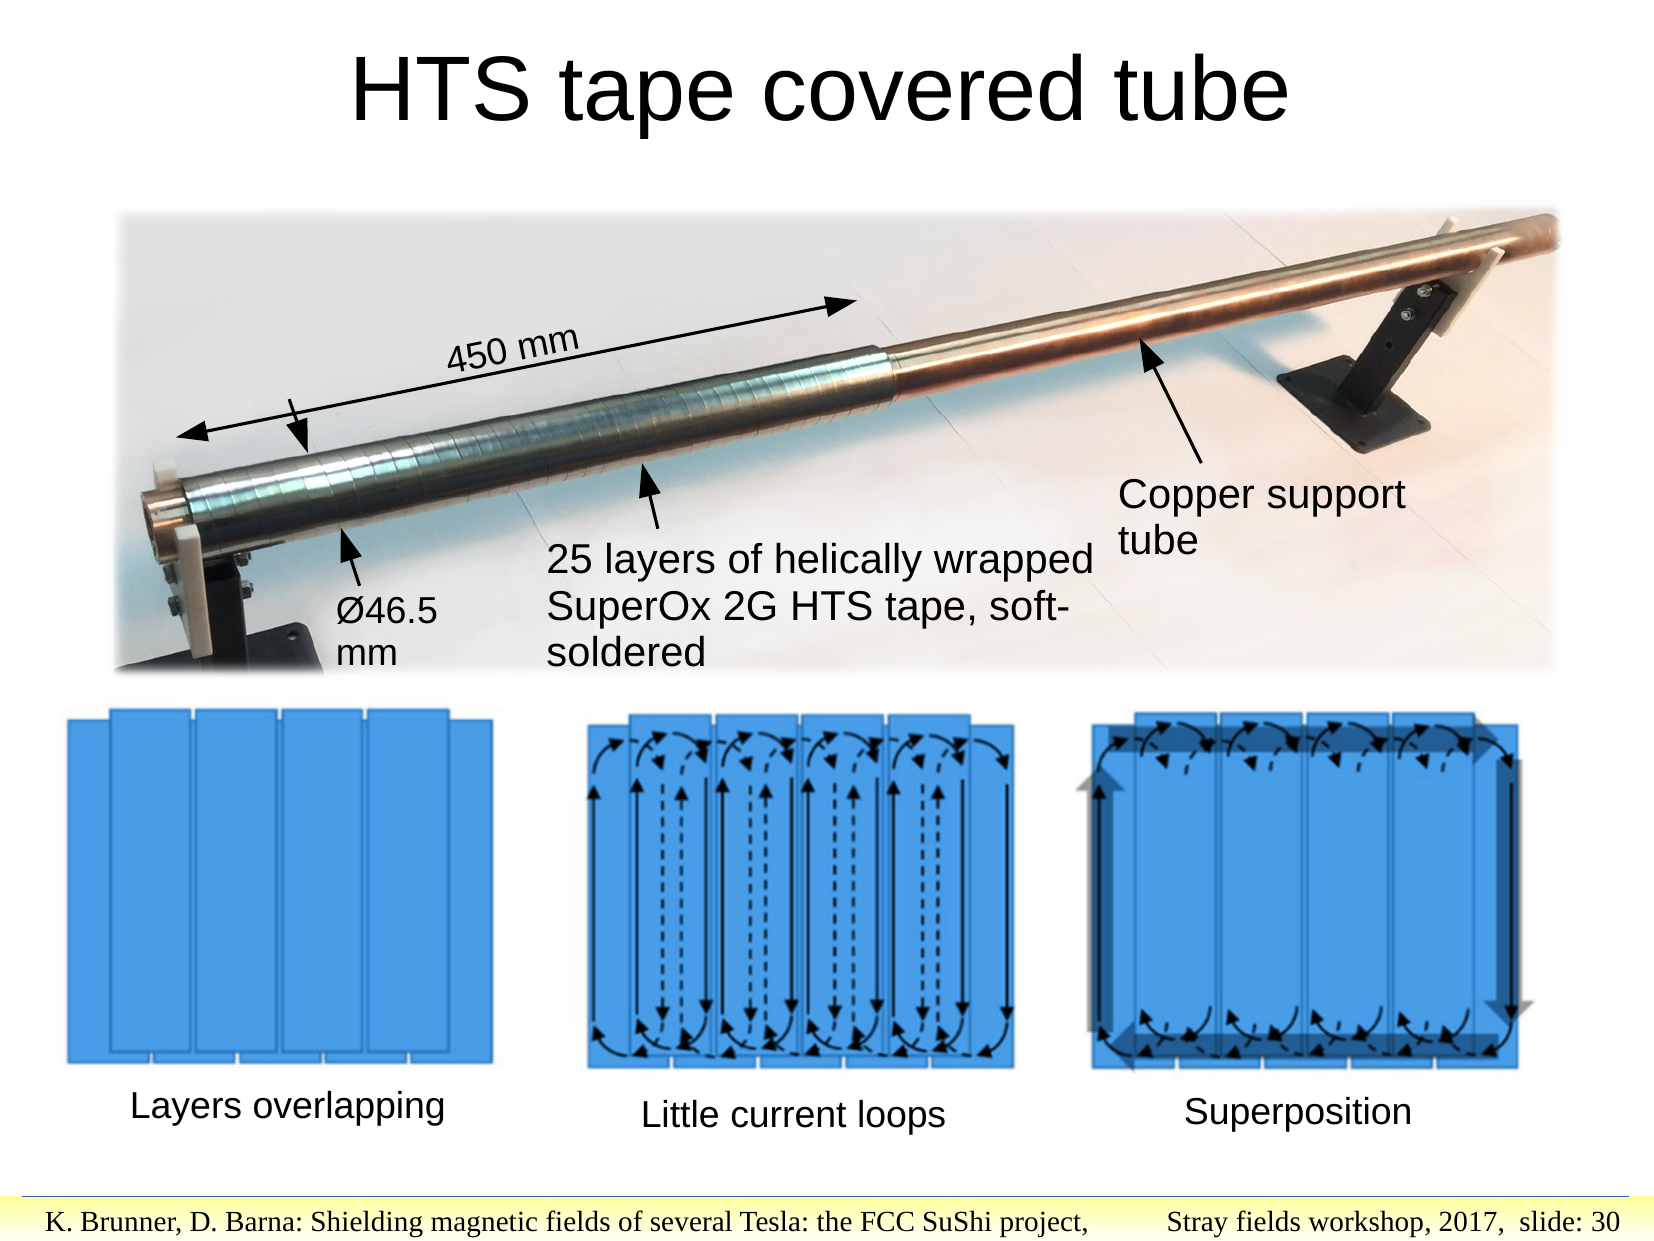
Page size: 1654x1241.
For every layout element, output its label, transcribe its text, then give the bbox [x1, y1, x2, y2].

text_box Superposition [1169, 1083, 1505, 1152]
text_box Layers overlapping [115, 1077, 461, 1134]
text_box Little current loops [625, 1086, 962, 1155]
picture [1075, 707, 1544, 1083]
text_box 25 layers of helically wrapped SuperOx 2G HTS tape, soft-soldered [531, 528, 1224, 683]
picture [569, 692, 1029, 1079]
title HTS tape covered tube [77, 31, 1566, 148]
picture [47, 695, 521, 1087]
picture [94, 188, 1570, 684]
text_box Ø46.5 mm [321, 582, 509, 681]
text_box Copper support tube [1103, 463, 1505, 571]
